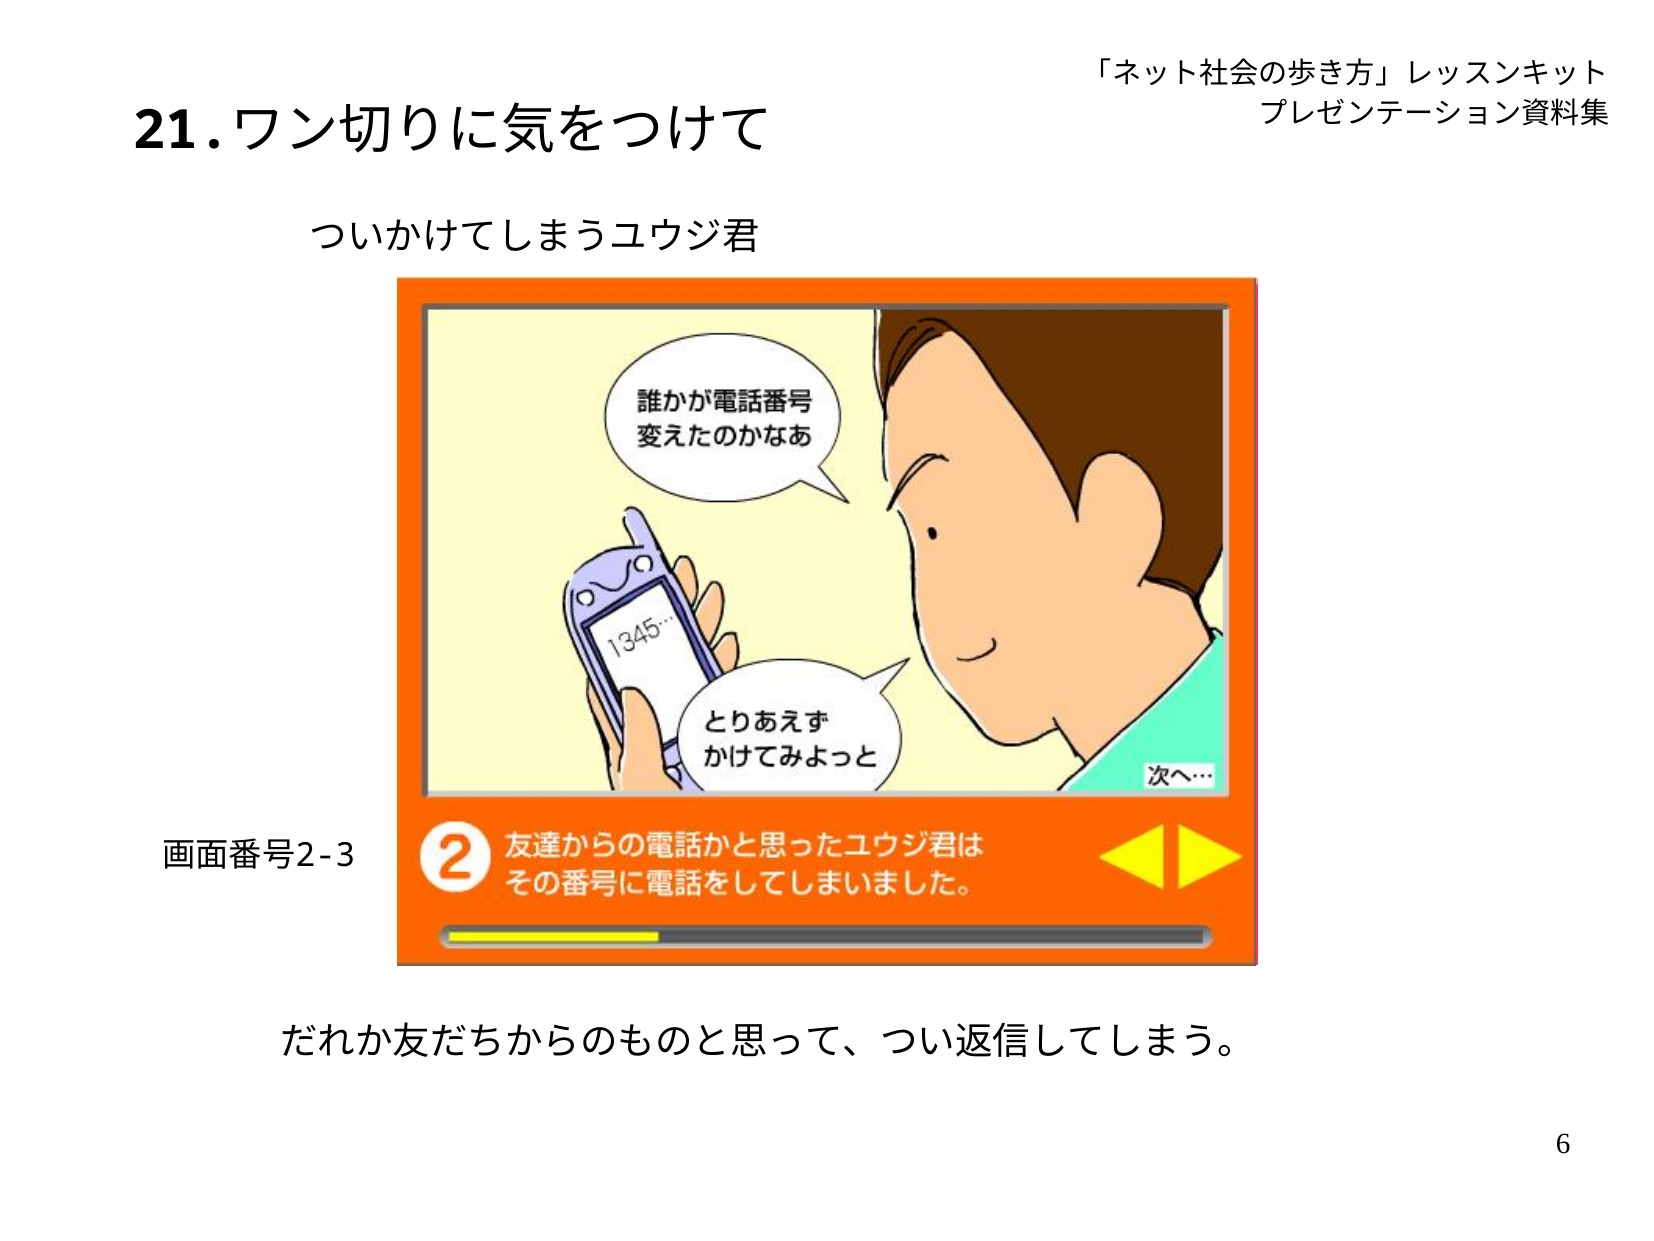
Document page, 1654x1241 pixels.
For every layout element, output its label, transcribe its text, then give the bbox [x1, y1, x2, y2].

text_box 21.ワン切りに気をつけて [118, 88, 1241, 169]
text_box ついかけてしまうユウジ君 [295, 206, 946, 267]
text_box だれか友だちからのものと思って、つい返信してしまう。 [265, 1003, 1447, 1074]
text_box 「ネット社会の歩き方」レッスンキット プレゼンテーション資料集 [1062, 44, 1625, 139]
text_box 画面番号2-3 [147, 826, 384, 882]
picture [397, 277, 1258, 966]
